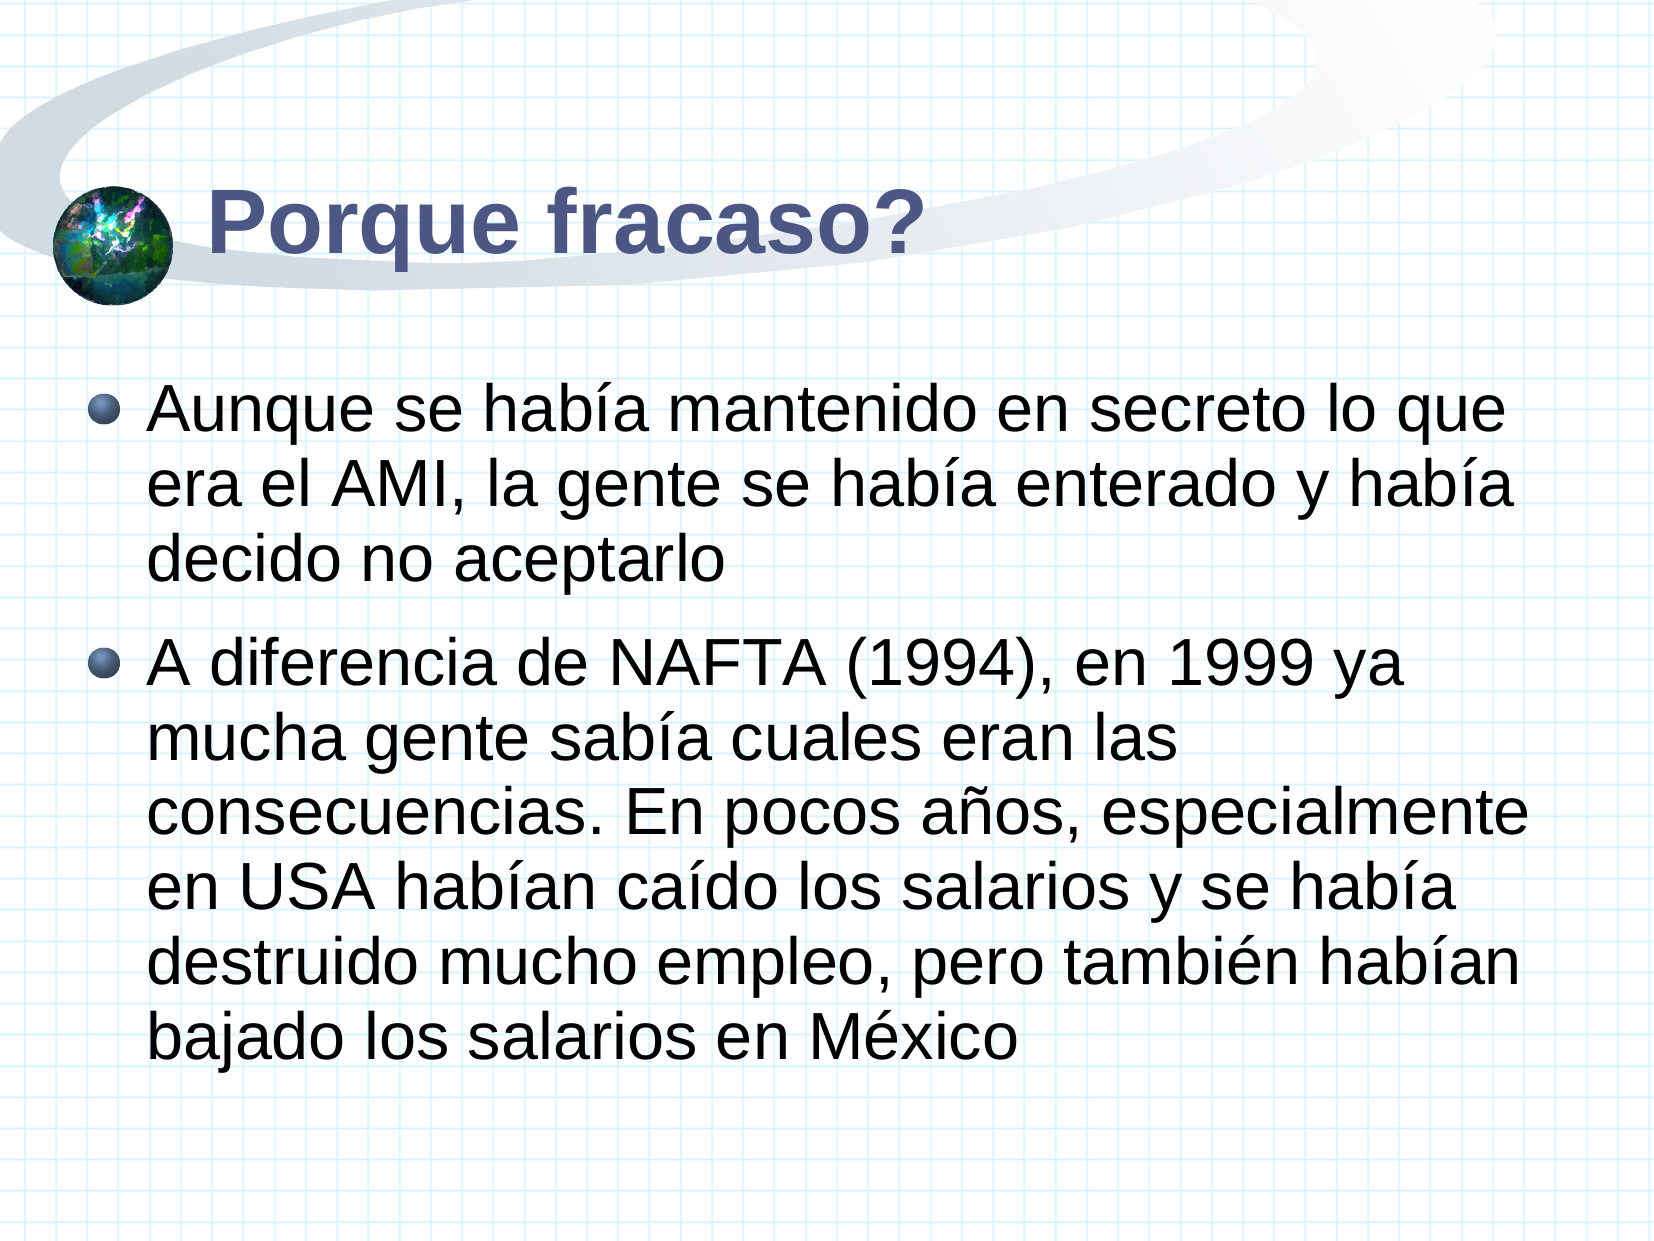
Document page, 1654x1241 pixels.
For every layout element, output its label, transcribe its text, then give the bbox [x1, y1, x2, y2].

picture [0, 0, 385, 140]
list Aunque se había mantenido en secreto lo que era el AMI, la gente se había enterado y había decido no aceptarlo A diferencia de NAFTA (1994), en 1999 ya mucha gente sabía cuales eran las consecuencias. En pocos años, especialmente en USA habían caído los salarios y se había destruido mucho empleo, pero también habían bajado los salarios en México [75, 371, 1576, 1153]
title Porque fracaso? [205, 170, 1576, 274]
picture [0, 0, 1654, 1241]
